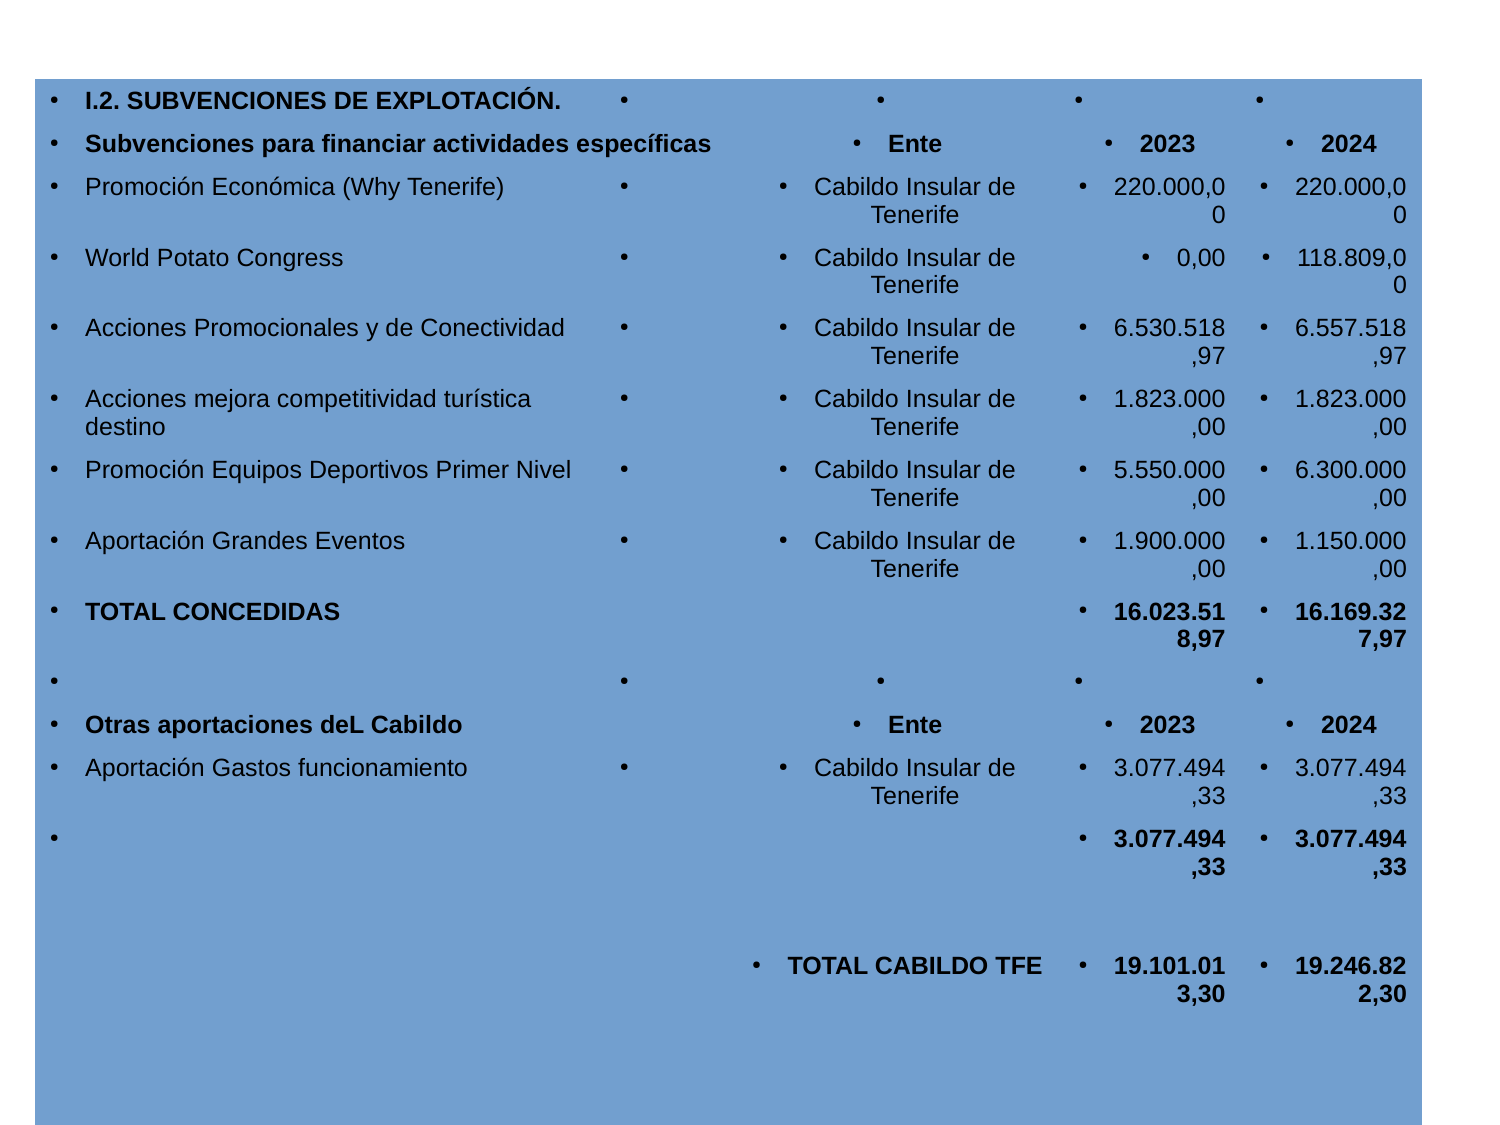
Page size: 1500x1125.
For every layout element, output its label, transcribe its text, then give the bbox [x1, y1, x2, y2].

table_cell 6.300.000,00 [1241, 448, 1422, 519]
table_cell 16.023.518,97 [1060, 590, 1241, 661]
table_header [1241, 79, 1422, 122]
table_cell [735, 1016, 1060, 1072]
table_cell 3.077.494,33 [1060, 817, 1241, 888]
table_cell Cabildo Insular de Tenerife [735, 165, 1060, 236]
table_cell [1241, 888, 1422, 945]
table_cell 1.150.000,00 [1241, 519, 1422, 590]
table_cell 3.077.494,33 [1060, 746, 1241, 817]
table_cell 19.246.822,30 [1241, 945, 1422, 1016]
table_cell [605, 945, 735, 1016]
table_cell 6.530.518,97 [1060, 307, 1241, 377]
table_cell [1060, 888, 1241, 945]
table_cell TOTAL CABILDO TFE [735, 945, 1060, 1016]
table_cell [735, 1072, 1060, 1125]
table_cell TOTAL CONCEDIDAS [35, 590, 1060, 661]
table_cell [35, 817, 1060, 888]
table_cell [1060, 661, 1241, 704]
table_cell [605, 377, 735, 448]
table_cell [605, 746, 735, 817]
table_cell World Potato Congress [35, 236, 605, 307]
table_cell Cabildo Insular de Tenerife [735, 377, 1060, 448]
table_cell 118.809,00 [1241, 236, 1422, 307]
table_cell [35, 661, 605, 704]
table_header [735, 79, 1060, 122]
table_cell Subvenciones para financiar actividades específicas [35, 122, 735, 165]
table_cell Aportación Gastos funcionamiento [35, 746, 605, 817]
table_cell [1241, 1072, 1422, 1125]
table_cell [1060, 1072, 1241, 1125]
table_cell Cabildo Insular de Tenerife [735, 448, 1060, 519]
table_cell Cabildo Insular de Tenerife [735, 519, 1060, 590]
table_cell [605, 236, 735, 307]
table_cell [1060, 1016, 1241, 1072]
table_cell [1241, 1016, 1422, 1072]
table_cell 220.000,00 [1241, 165, 1422, 236]
table_cell [605, 519, 735, 590]
table_cell Promoción Económica (Why Tenerife) [35, 165, 605, 236]
table_cell [605, 661, 735, 704]
table_cell 1.900.000,00 [1060, 519, 1241, 590]
table_cell Cabildo Insular de Tenerife [735, 236, 1060, 307]
table_cell 5.550.000,00 [1060, 448, 1241, 519]
table_cell Cabildo Insular de Tenerife [735, 307, 1060, 377]
table_cell Otras aportaciones deL Cabildo [35, 704, 735, 746]
table_cell 1.823.000,00 [1241, 377, 1422, 448]
table_cell Aportación Grandes Eventos [35, 519, 605, 590]
table_cell [605, 448, 735, 519]
table_cell [735, 888, 1060, 945]
table_cell [35, 888, 605, 945]
table_cell 2024 [1241, 704, 1422, 746]
table_header [1060, 79, 1241, 122]
table_cell Ente [735, 704, 1060, 746]
table_cell [605, 1016, 735, 1072]
table_cell Promoción Equipos Deportivos Primer Nivel [35, 448, 605, 519]
table_header [605, 79, 735, 122]
table_cell 220.000,00 [1060, 165, 1241, 236]
table_cell Acciones mejora competitividad turística destino [35, 377, 605, 448]
table_cell [35, 1016, 605, 1072]
table_cell [605, 165, 735, 236]
table_cell 2023 [1060, 704, 1241, 746]
table_cell Acciones Promocionales y de Conectividad [35, 307, 605, 377]
table_cell 2023 [1060, 122, 1241, 165]
table_cell 19.101.013,30 [1060, 945, 1241, 1016]
table_cell [735, 661, 1060, 704]
table_cell [605, 1072, 735, 1125]
table_cell 1.823.000,00 [1060, 377, 1241, 448]
table_cell [35, 1072, 605, 1125]
table_cell 16.169.327,97 [1241, 590, 1422, 661]
table_cell 2024 [1241, 122, 1422, 165]
table_cell 3.077.494,33 [1241, 817, 1422, 888]
table_header I.2. SUBVENCIONES DE EXPLOTACIÓN. [35, 79, 605, 122]
table_cell Cabildo Insular de Tenerife [735, 746, 1060, 817]
table_cell [1241, 661, 1422, 704]
table_cell 3.077.494,33 [1241, 746, 1422, 817]
table_cell 6.557.518,97 [1241, 307, 1422, 377]
table_cell Ente [735, 122, 1060, 165]
table_cell [35, 945, 605, 1016]
table_cell [605, 888, 735, 945]
table_cell 0,00 [1060, 236, 1241, 307]
table_cell [605, 307, 735, 377]
